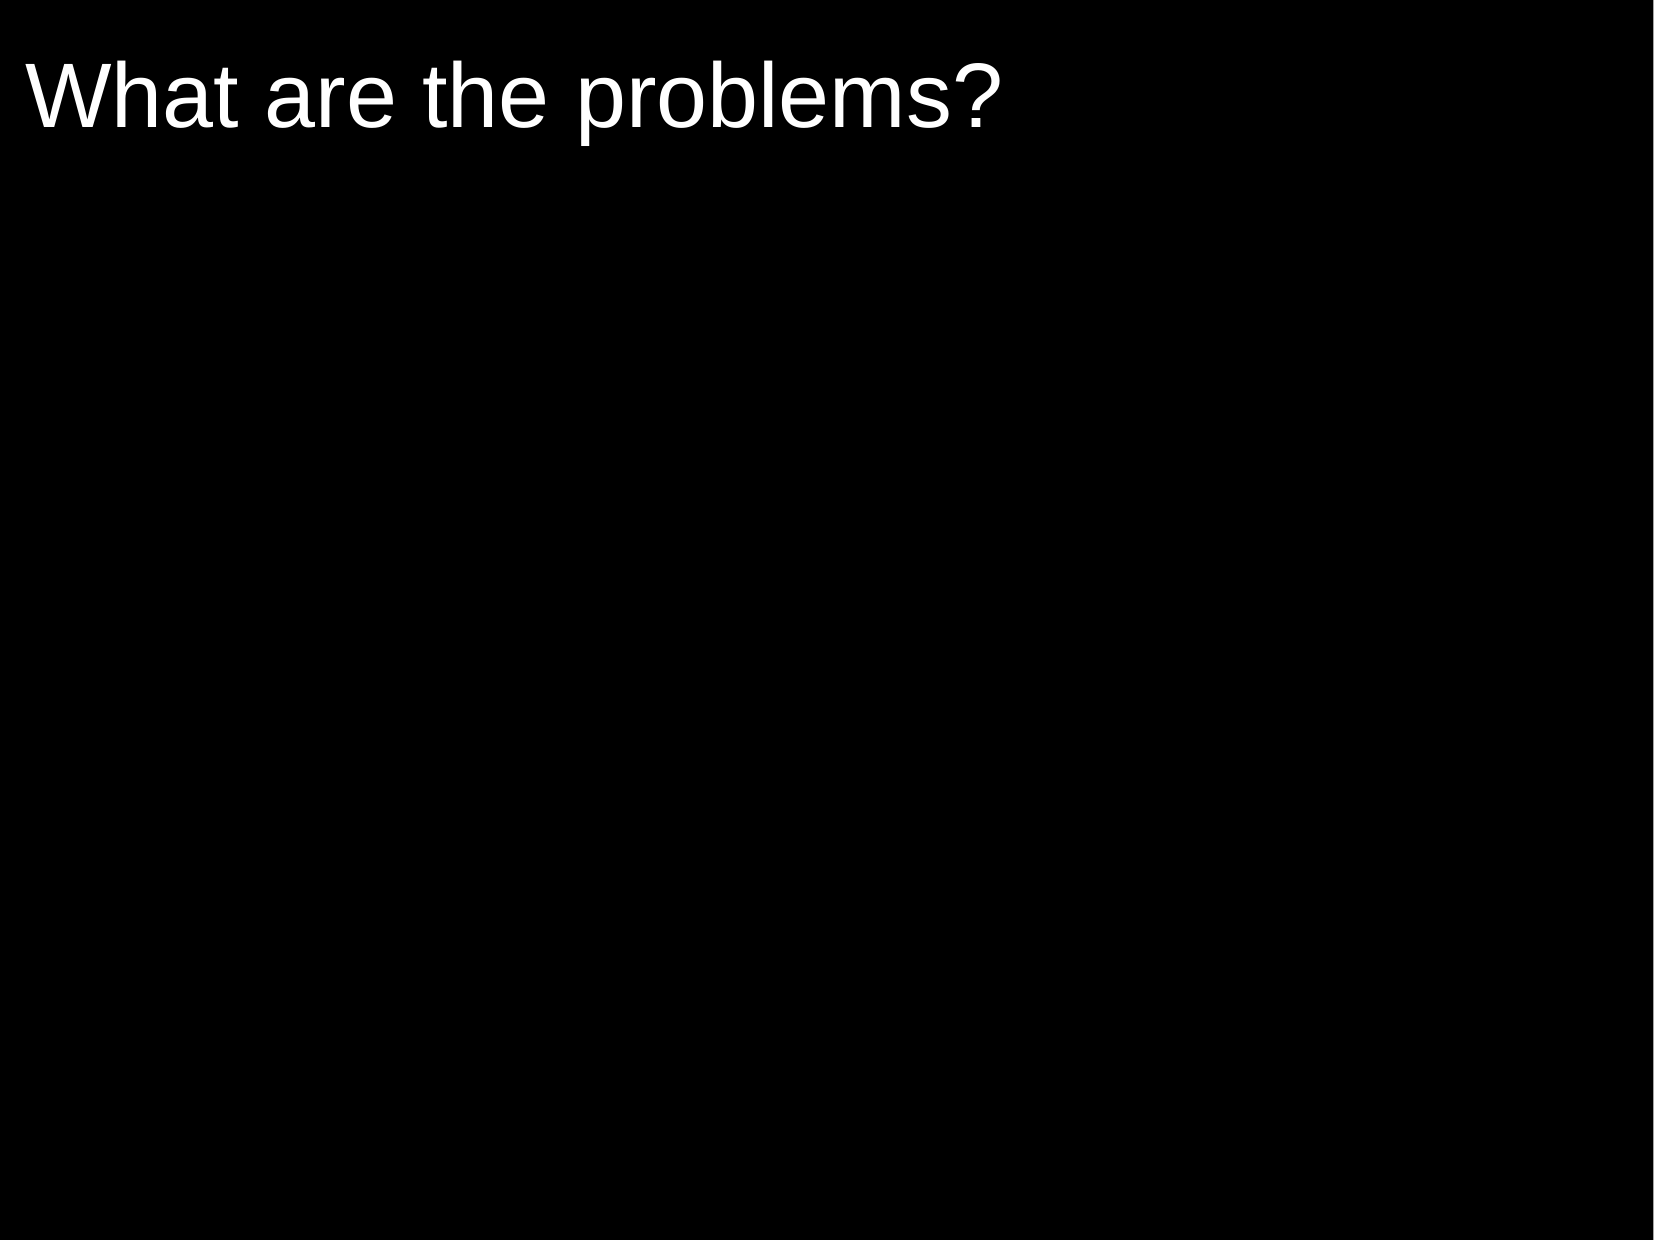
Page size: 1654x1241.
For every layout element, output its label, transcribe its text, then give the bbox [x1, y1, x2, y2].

title What are the problems? [0, 0, 1489, 193]
